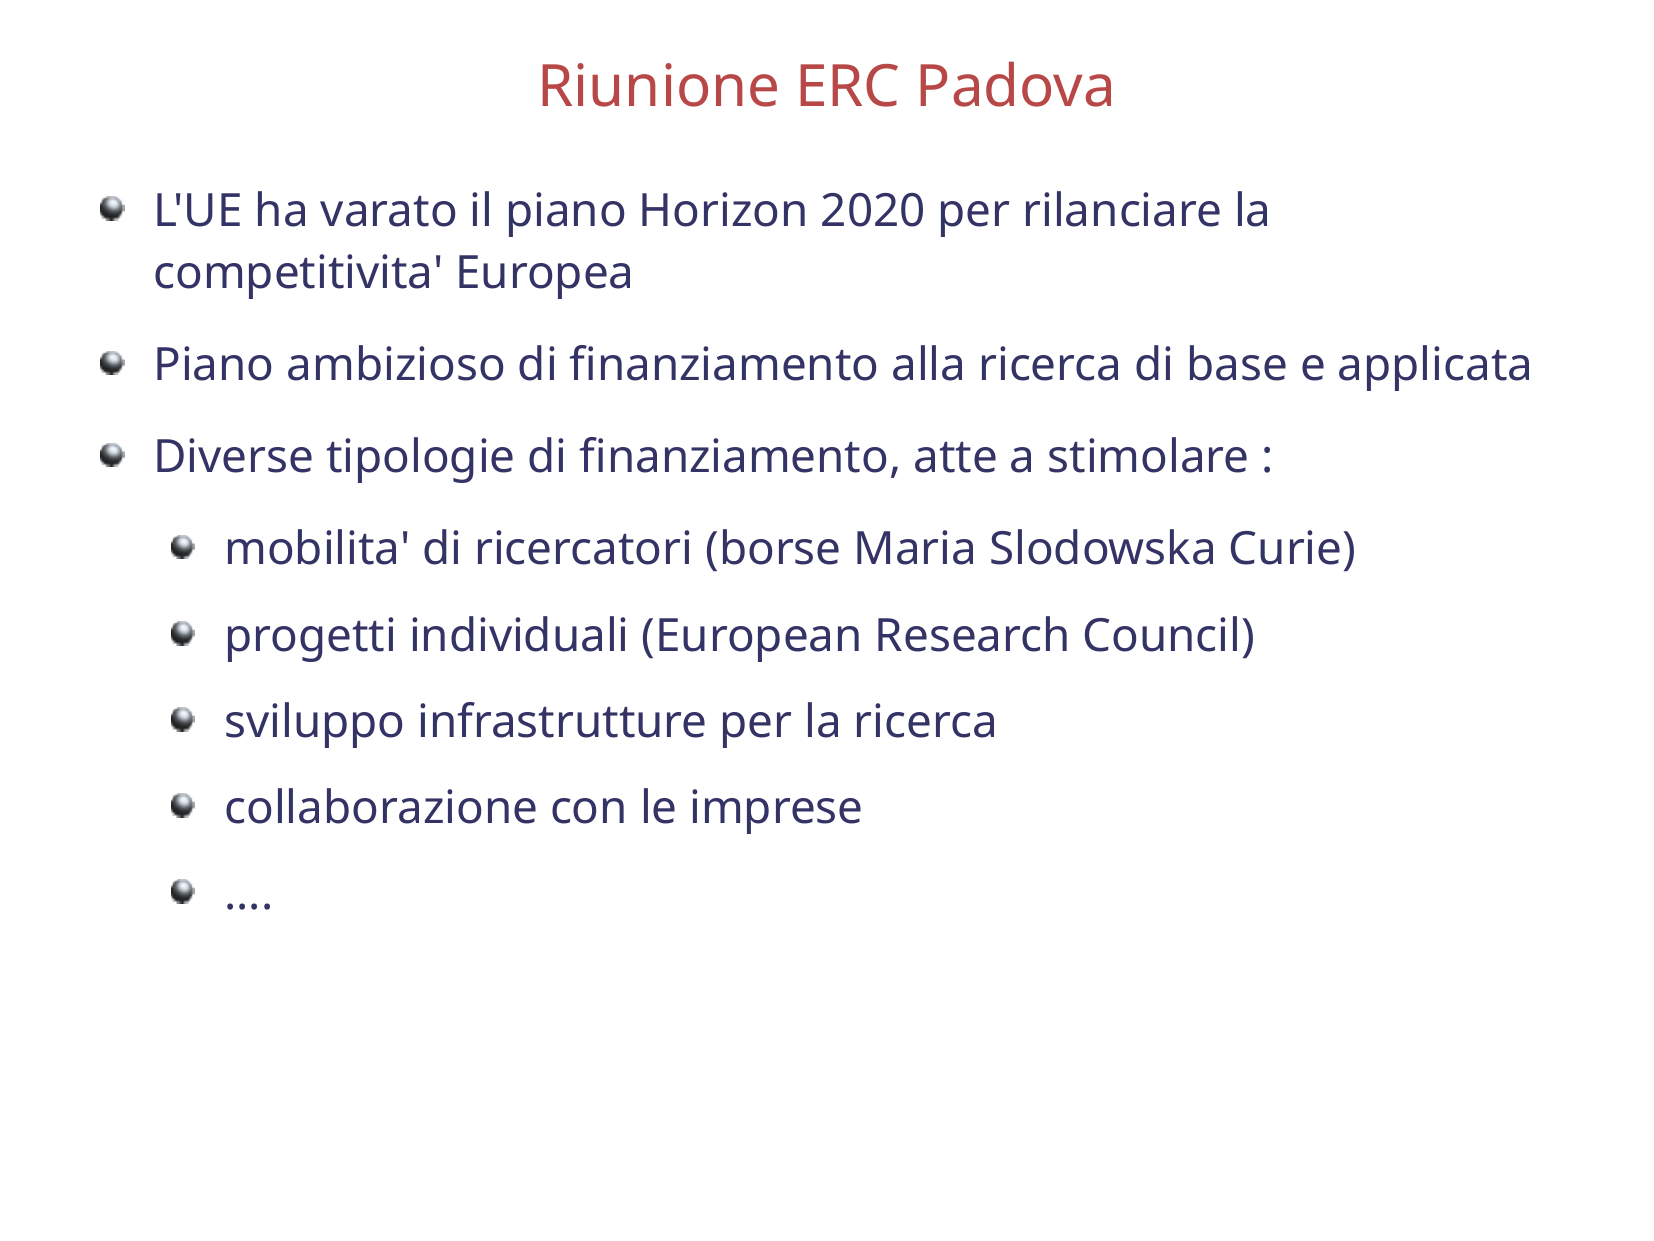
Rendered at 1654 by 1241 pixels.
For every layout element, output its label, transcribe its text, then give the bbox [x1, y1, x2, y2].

title Riunione ERC Padova [82, 38, 1571, 129]
list L'UE ha varato il piano Horizon 2020 per rilanciare la competitivita' Europea Piano ambizioso di finanziamento alla ricerca di base e applicata Diverse tipologie di finanziamento, atte a stimolare : mobilita' di ricercatori (borse Maria Slodowska Curie) progetti individuali (European Research Council) sviluppo infrastrutture per la ricerca collaborazione con le imprese .... [82, 177, 1571, 1124]
